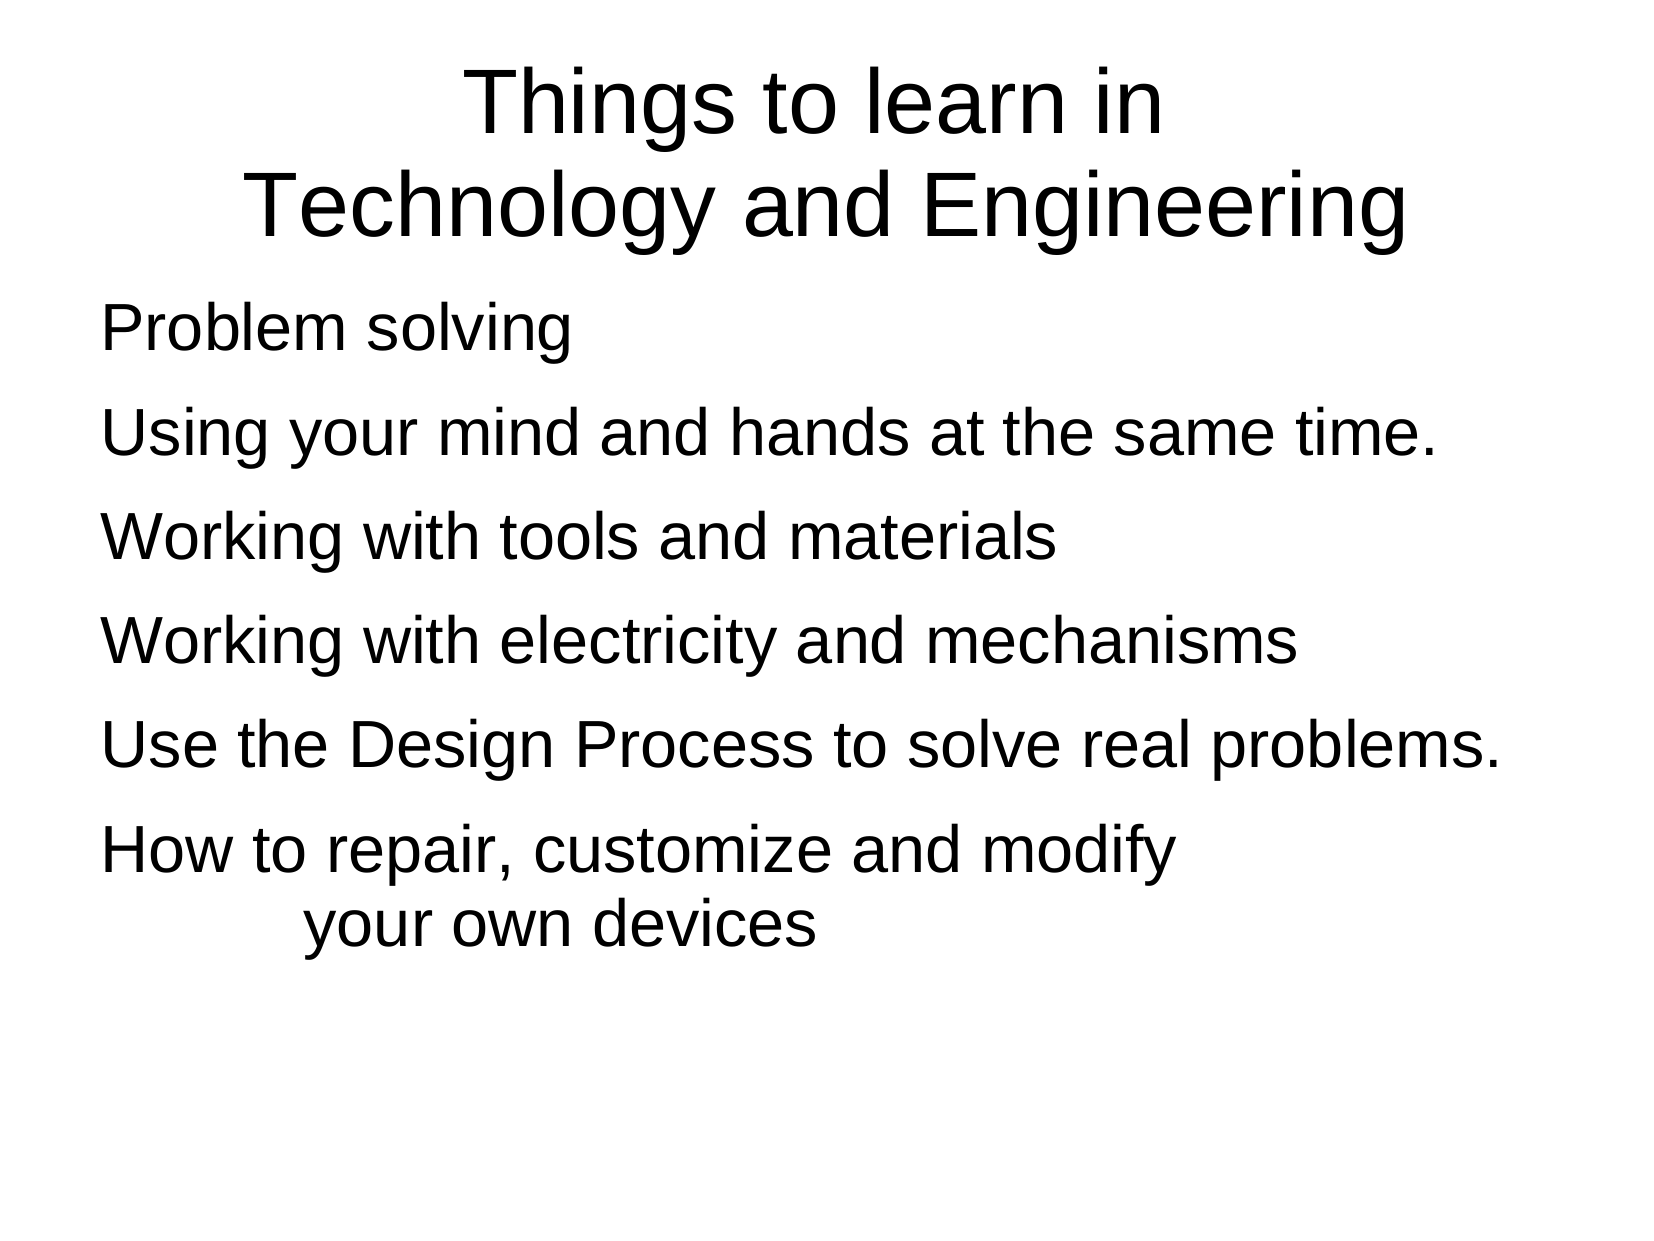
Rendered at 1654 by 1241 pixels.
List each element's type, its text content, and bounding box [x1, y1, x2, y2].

list Problem solving Using your mind and hands at the same time. Working with tools and materials Working with electricity and mechanisms Use the Design Process to solve real problems. How to repair, customize and modify your own devices [82, 290, 1571, 1109]
title Things to learn in Technology and Engineering [82, 49, 1571, 257]
